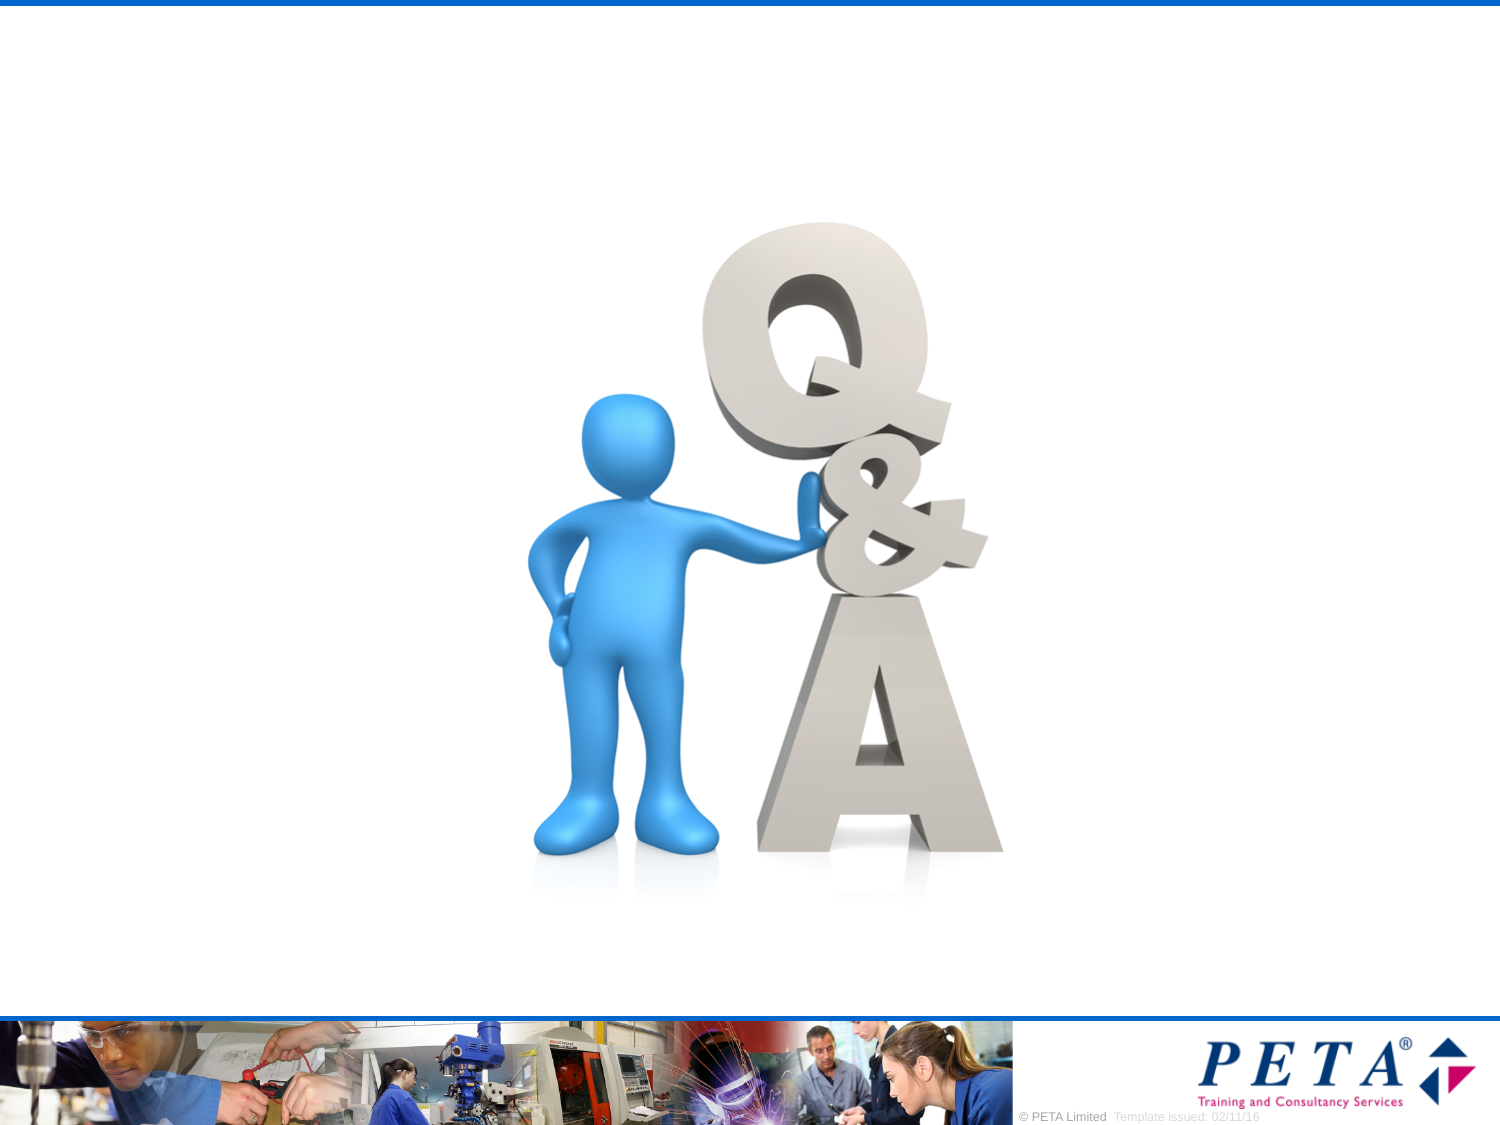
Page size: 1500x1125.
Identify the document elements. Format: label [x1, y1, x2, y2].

picture [389, 202, 1110, 923]
